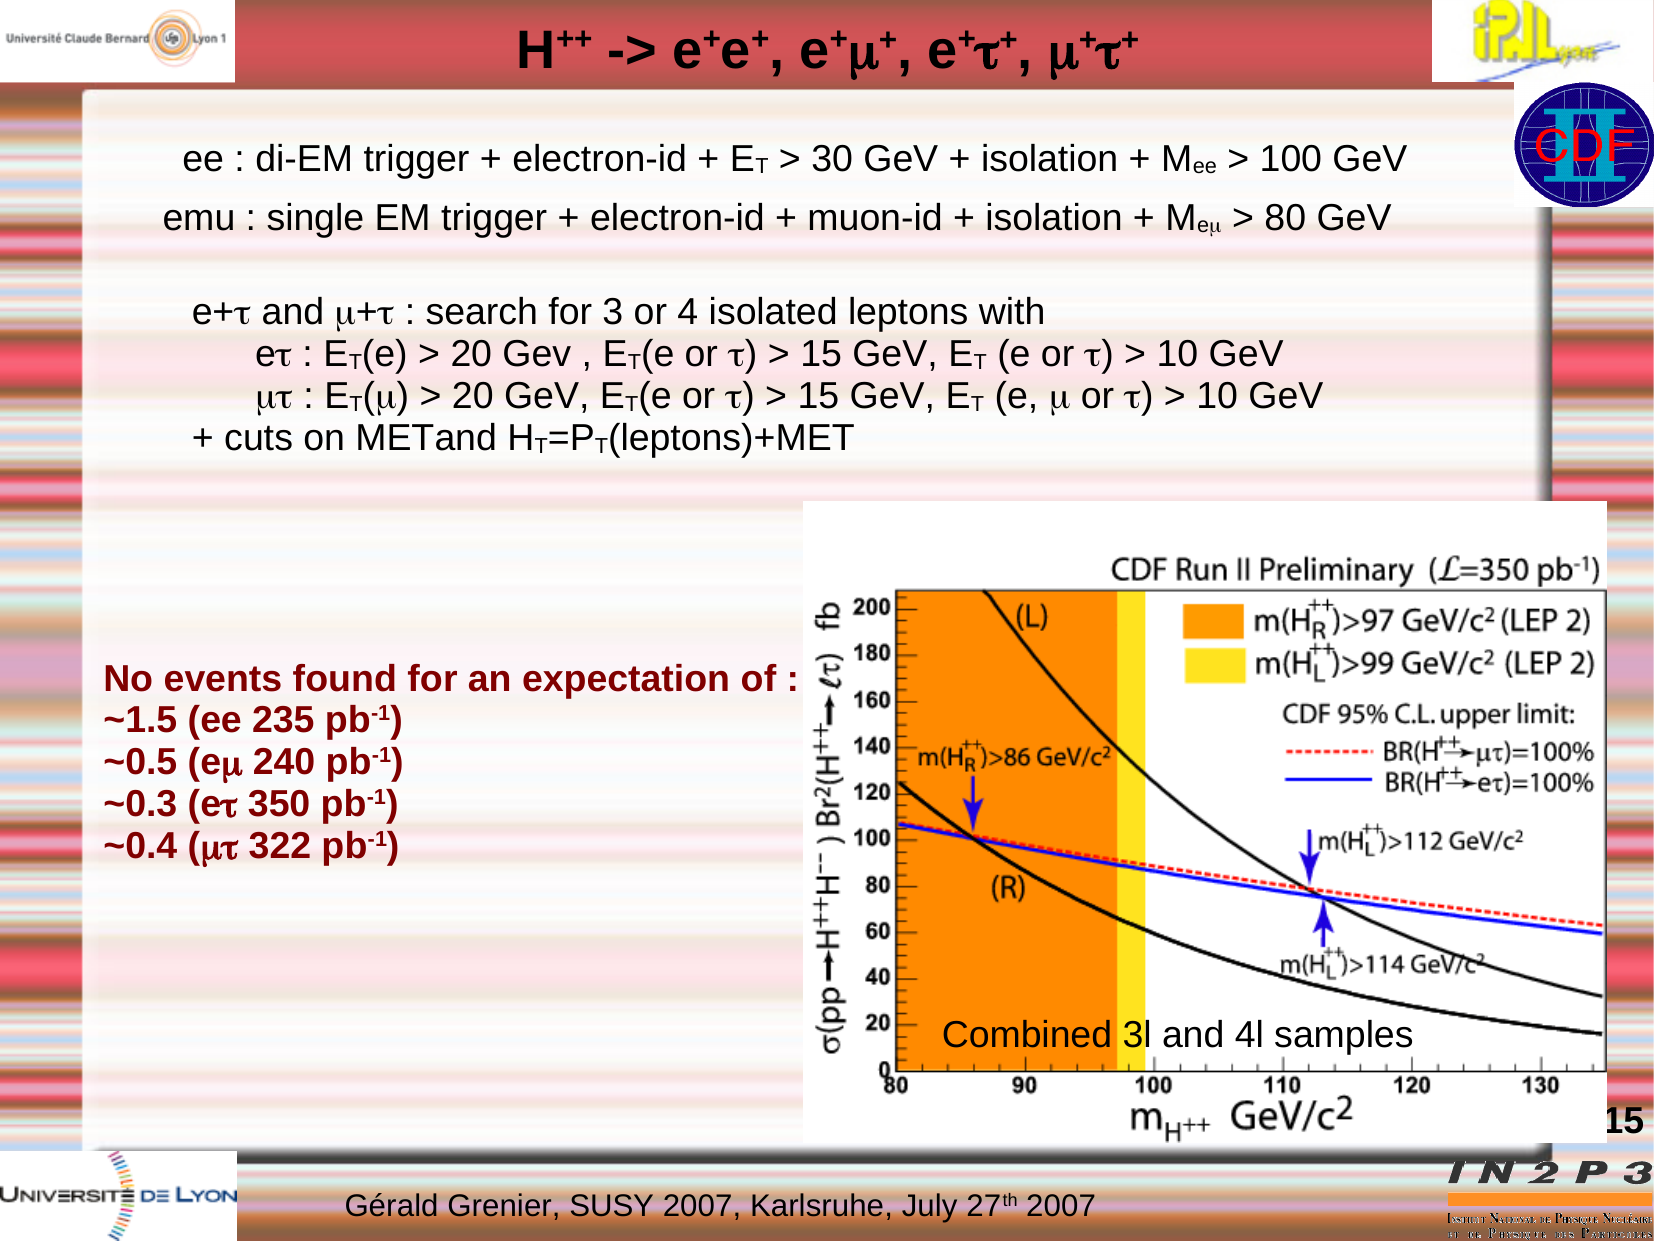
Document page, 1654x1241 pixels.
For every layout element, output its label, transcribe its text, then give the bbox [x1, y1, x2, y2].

text_box emu : single EM trigger + electron-id + muon-id + isolation + Mem > 80 GeV [147, 188, 1407, 263]
text_box ee : di-EM trigger + electron-id + ET > 30 GeV + isolation + Mee > 100 GeV [167, 129, 1423, 200]
text_box H++ -> e+e+, e+m+, e+t+, m+t+ [501, 11, 1154, 93]
text_box e+t and m+t : search for 3 or 4 isolated leptons with et : ET(e) > 20 Gev , ET(e or t) > 15 GeV, ET (e or t) > 10 GeV mt : ET(m) > 20 GeV, ET(e or t) > 15 GeV, ET (e, m or t) > 10 GeV + cuts on METand HT=PT(leptons)+MET [177, 283, 1342, 516]
text_box Combined 3l and 4l samples [927, 1006, 1429, 1063]
picture [0, 0, 1654, 1241]
text_box No events found for an expectation of : ~1.5 (ee 235 pb-1) ~0.5 (em 240 pb-1) ~0.3 (et 350 pb-1) ~0.4 (mt 322 pb-1) [88, 649, 803, 891]
